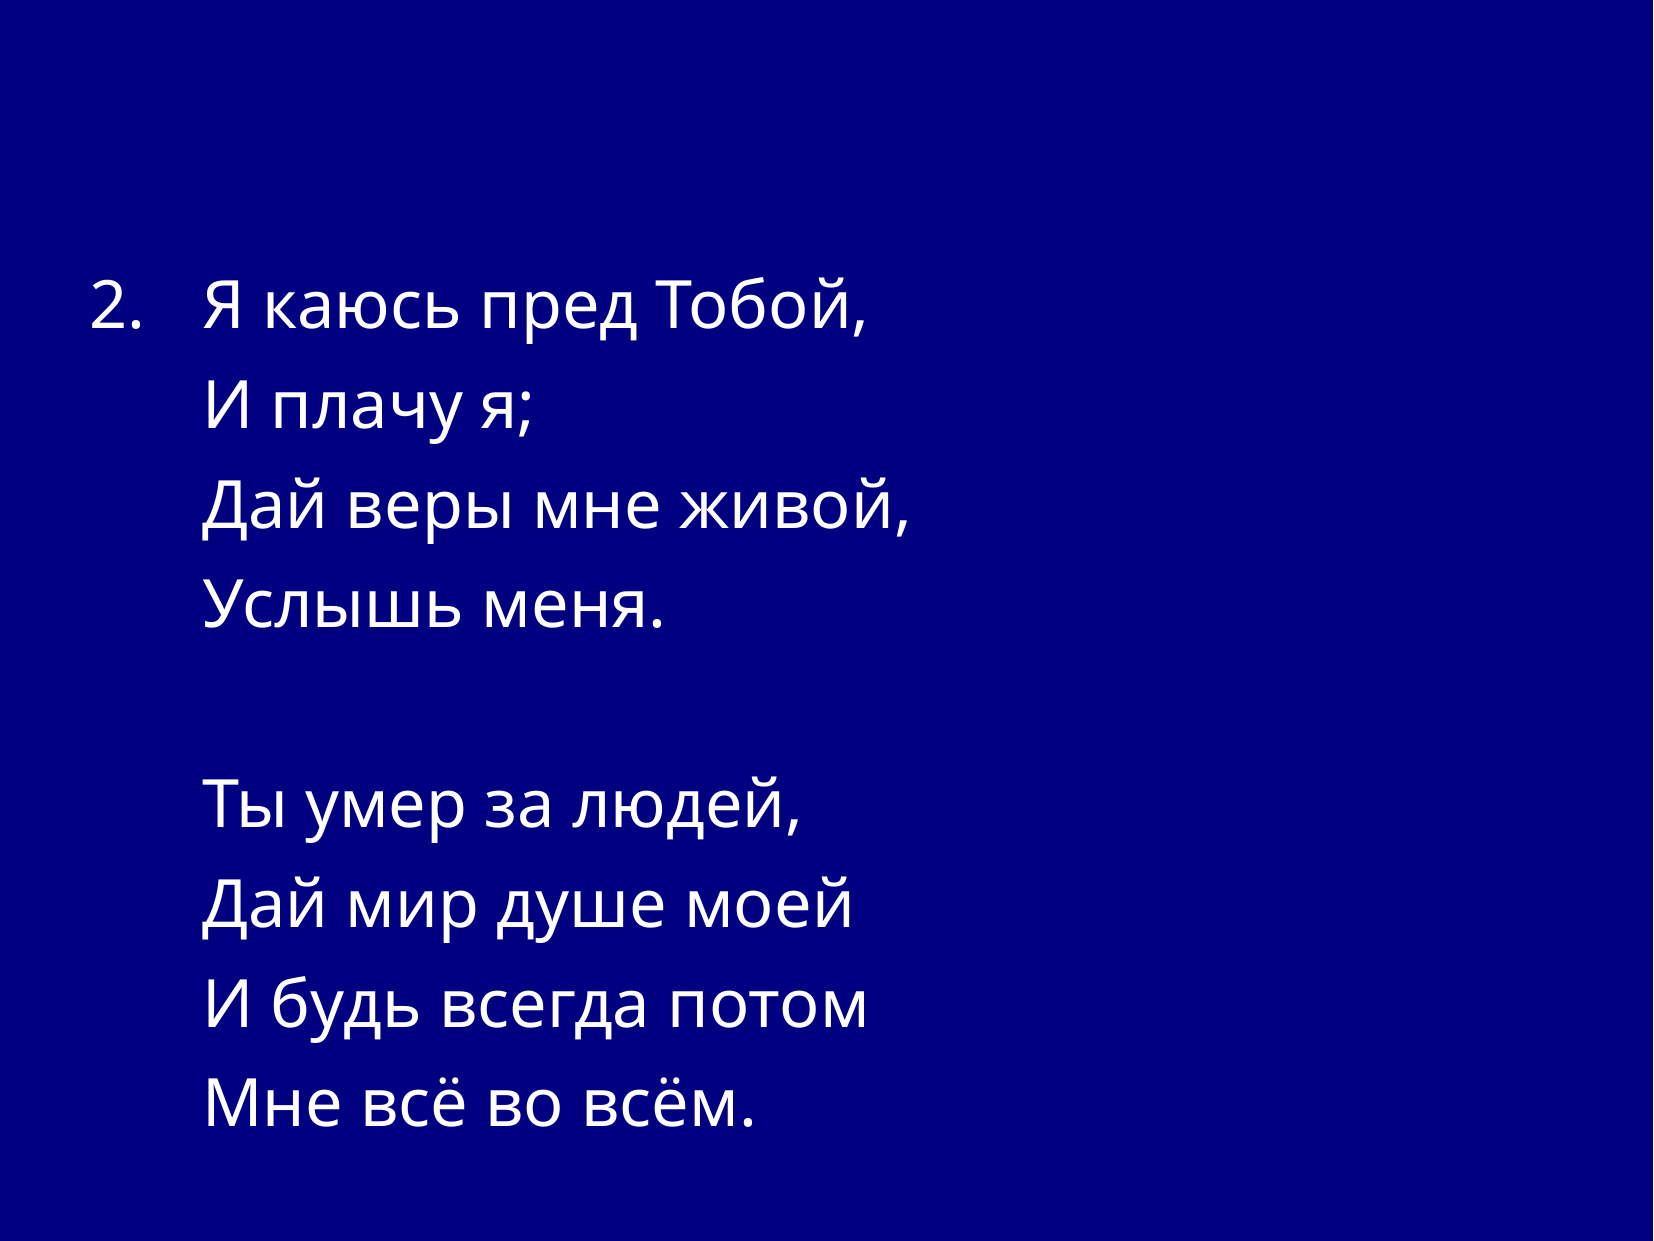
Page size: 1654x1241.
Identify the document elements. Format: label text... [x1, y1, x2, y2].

text_box 2. Я каюсь пред Тобой, И плачу я; Дай веры мне живой, Услышь меня. Ты умер за людей, Дай мир душе моей И будь всегда потом Мне всё во всём. [75, 150, 1576, 1163]
